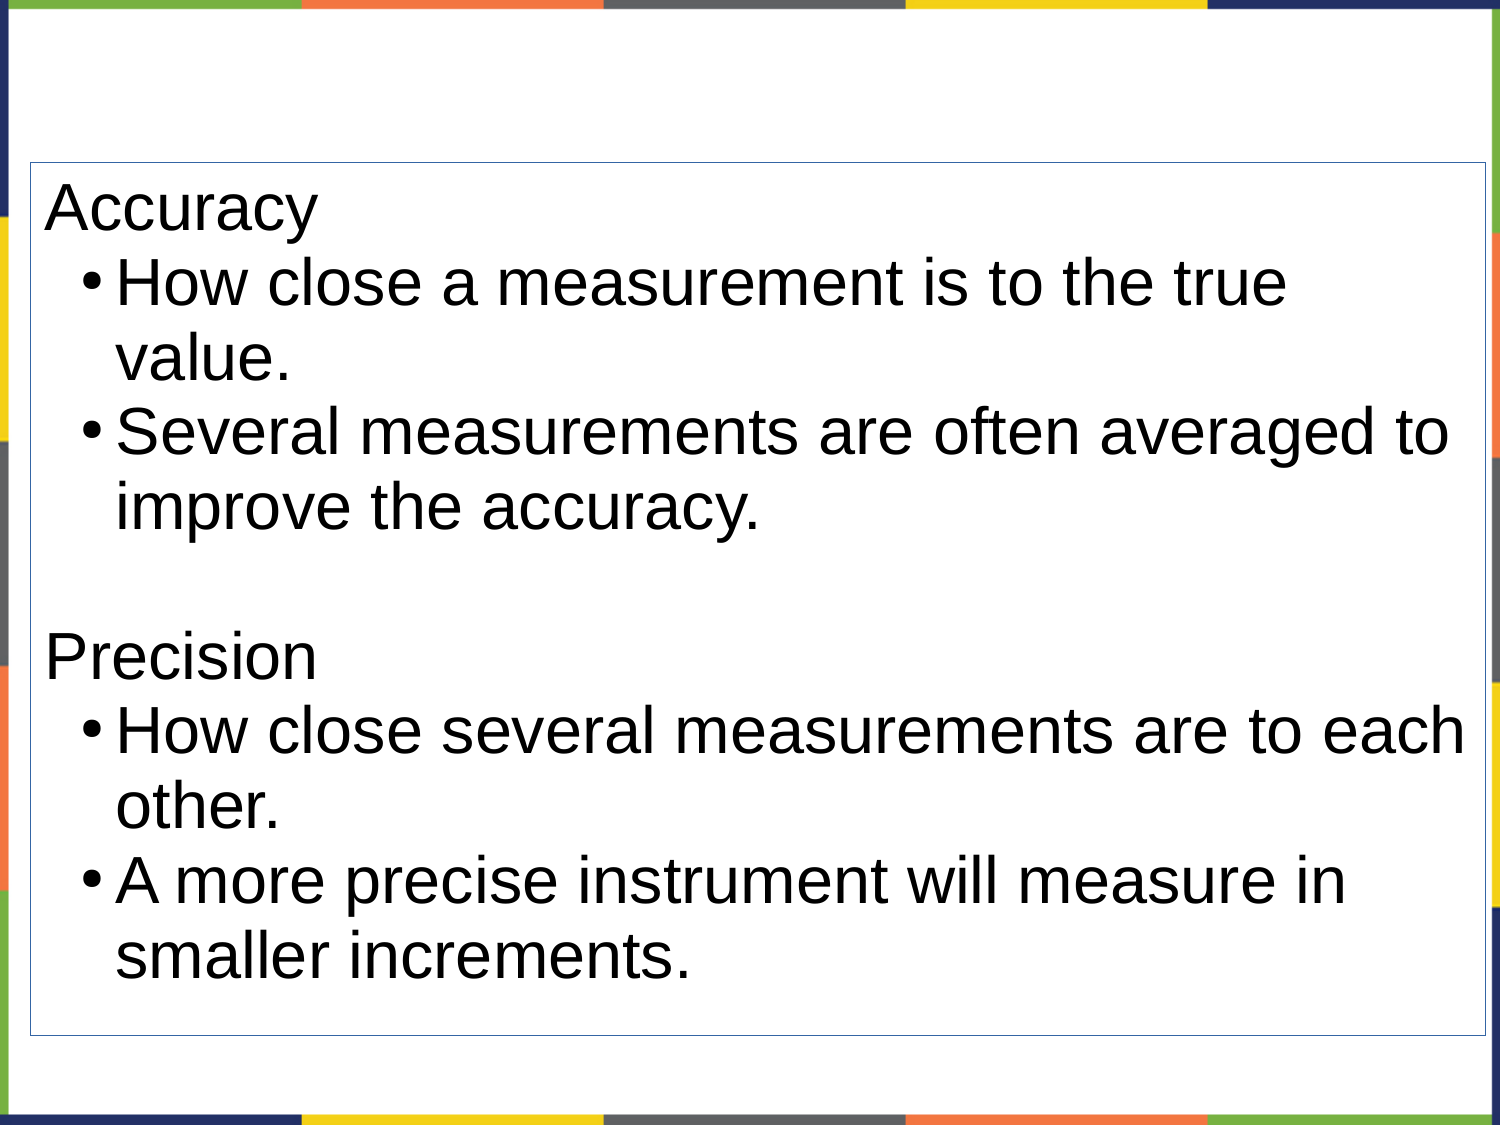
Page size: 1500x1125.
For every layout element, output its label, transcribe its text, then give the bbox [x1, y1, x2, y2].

picture [0, 0, 1500, 1125]
text_box Accuracy How close a measurement is to the true value. Several measurements are often averaged to improve the accuracy. Precision How close several measurements are to each other. A more precise instrument will measure in smaller increments. [30, 162, 1486, 1036]
